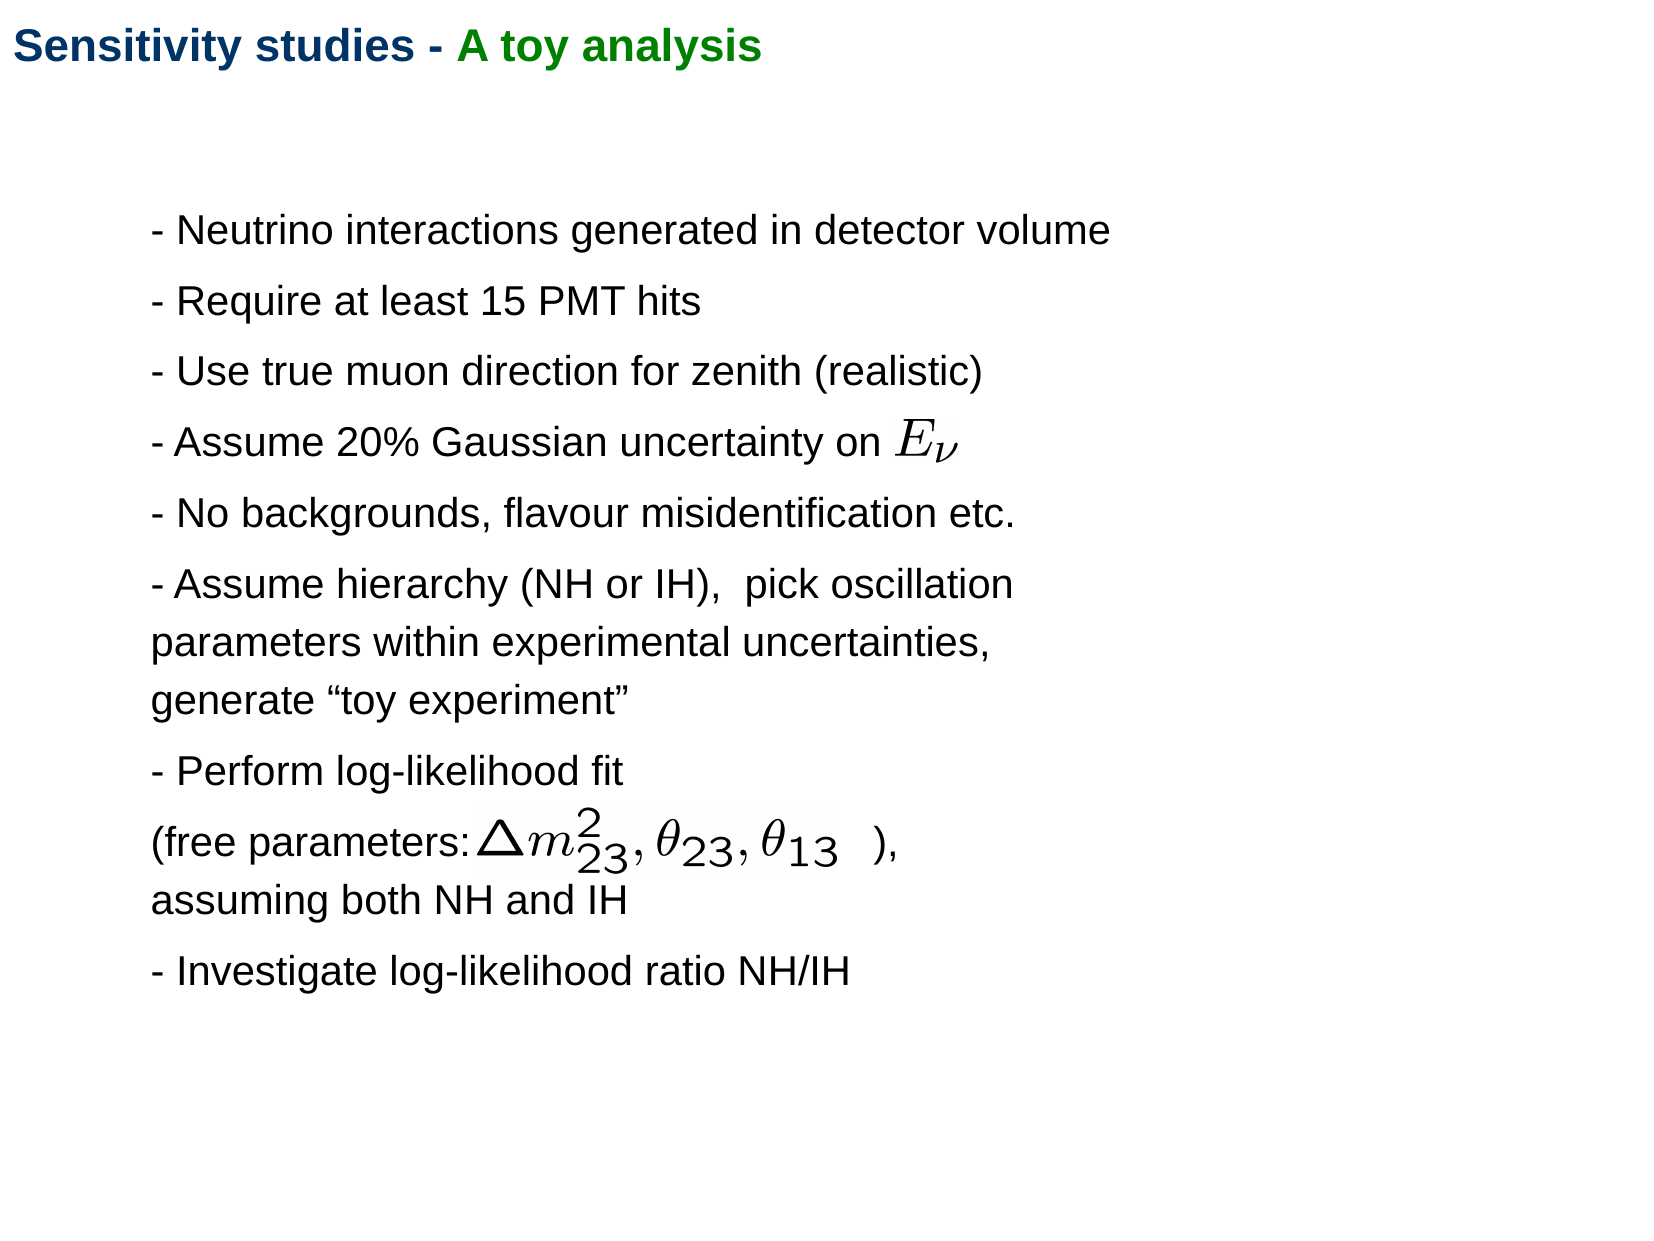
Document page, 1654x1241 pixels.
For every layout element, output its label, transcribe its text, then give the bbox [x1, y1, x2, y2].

text_box Sensitivity studies - A toy analysis [13, 7, 788, 75]
text_box - Neutrino interactions generated in detector volume - Require at least 15 PMT hits - Use true muon direction for zenith (realistic) - Assume 20% Gaussian uncertainty on - No backgrounds, flavour misidentification etc. - Assume hierarchy (NH or IH), pick oscillation parameters within experimental uncertainties, generate “toy experiment” - Perform log-likelihood fit (free parameters: ), assuming both NH and IH - Investigate log-likelihood ratio NH/IH [135, 187, 1163, 1073]
